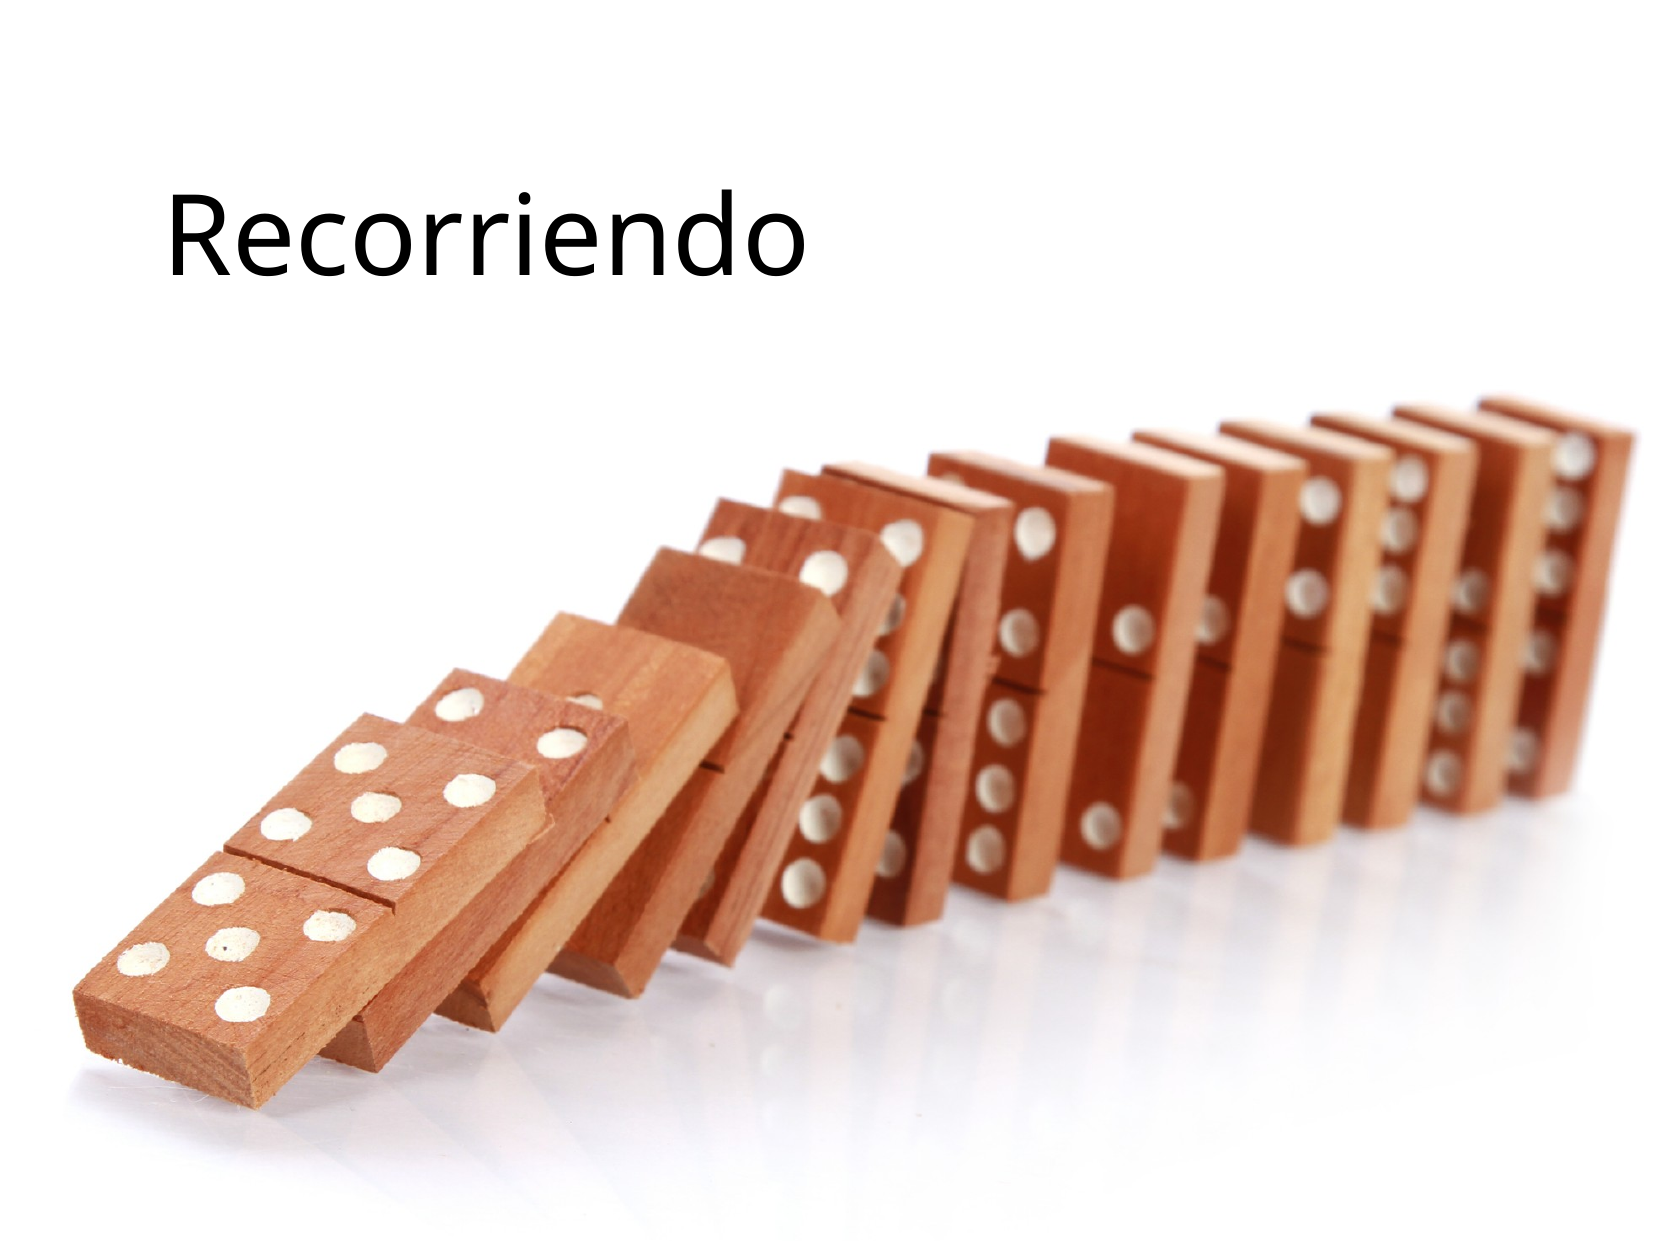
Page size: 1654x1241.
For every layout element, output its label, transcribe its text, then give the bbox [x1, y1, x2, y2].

text_box Recorriendo [147, 147, 1595, 532]
picture [0, 0, 1654, 1241]
